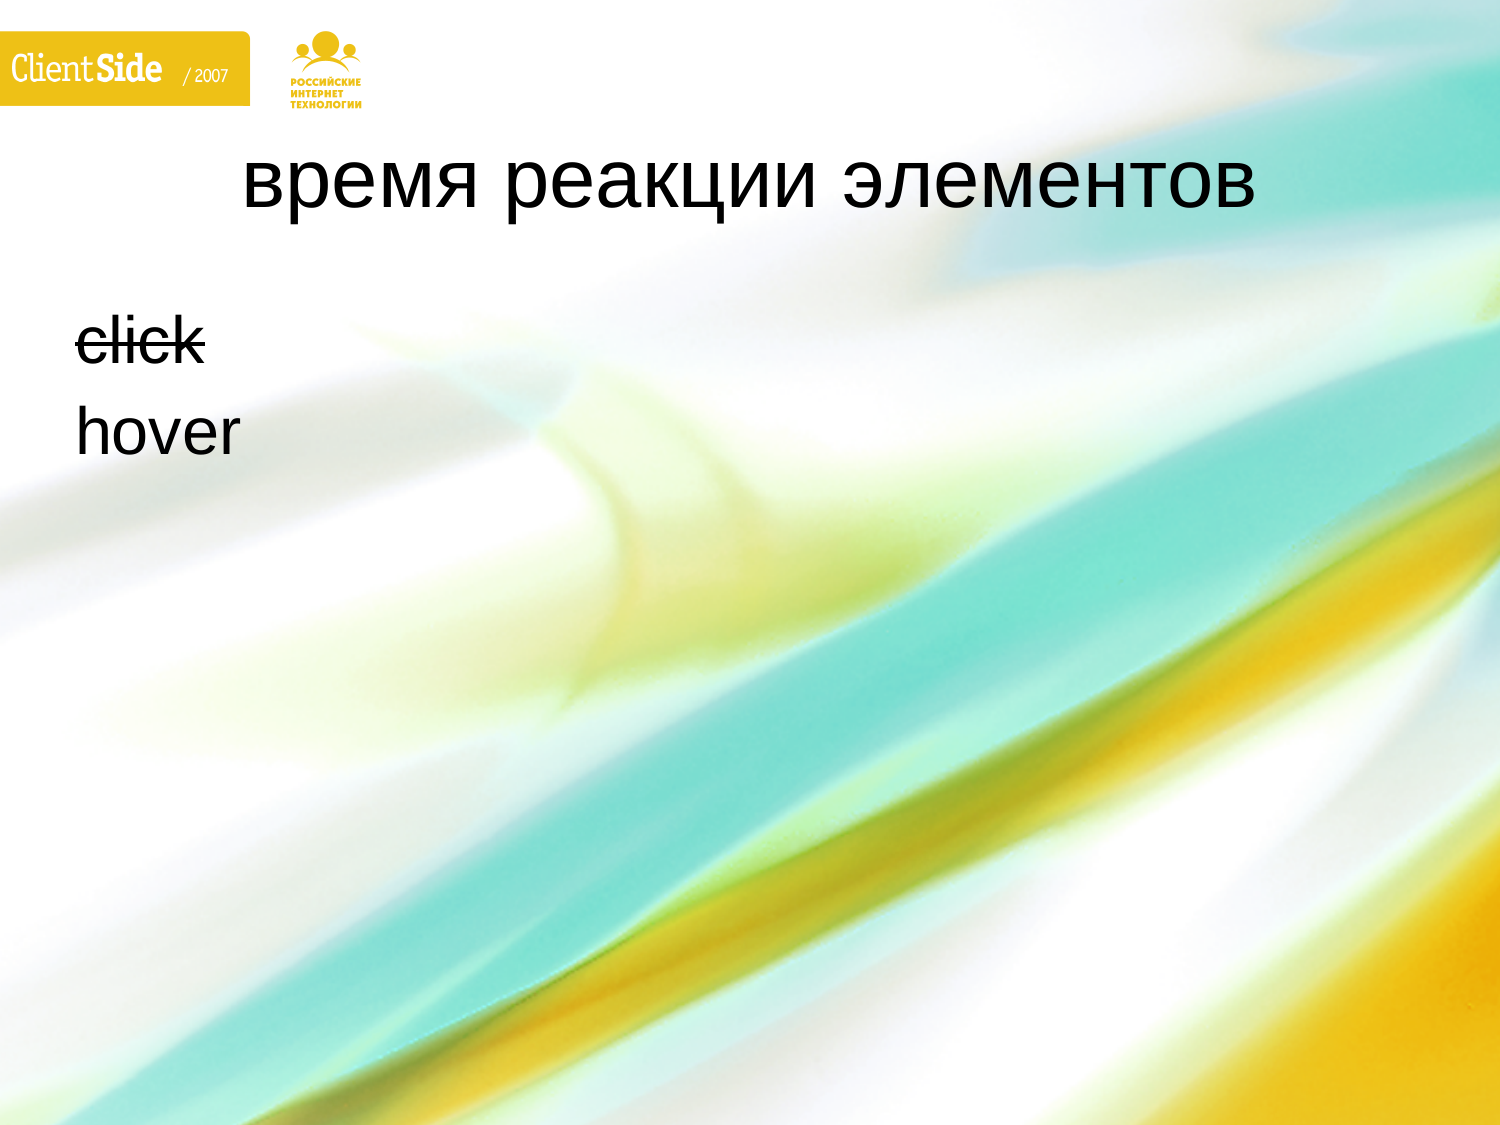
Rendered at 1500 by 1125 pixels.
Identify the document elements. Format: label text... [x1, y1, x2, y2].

title время реакции элементов [75, 124, 1426, 234]
list click hover [75, 302, 1426, 1071]
picture [0, 0, 1500, 1125]
